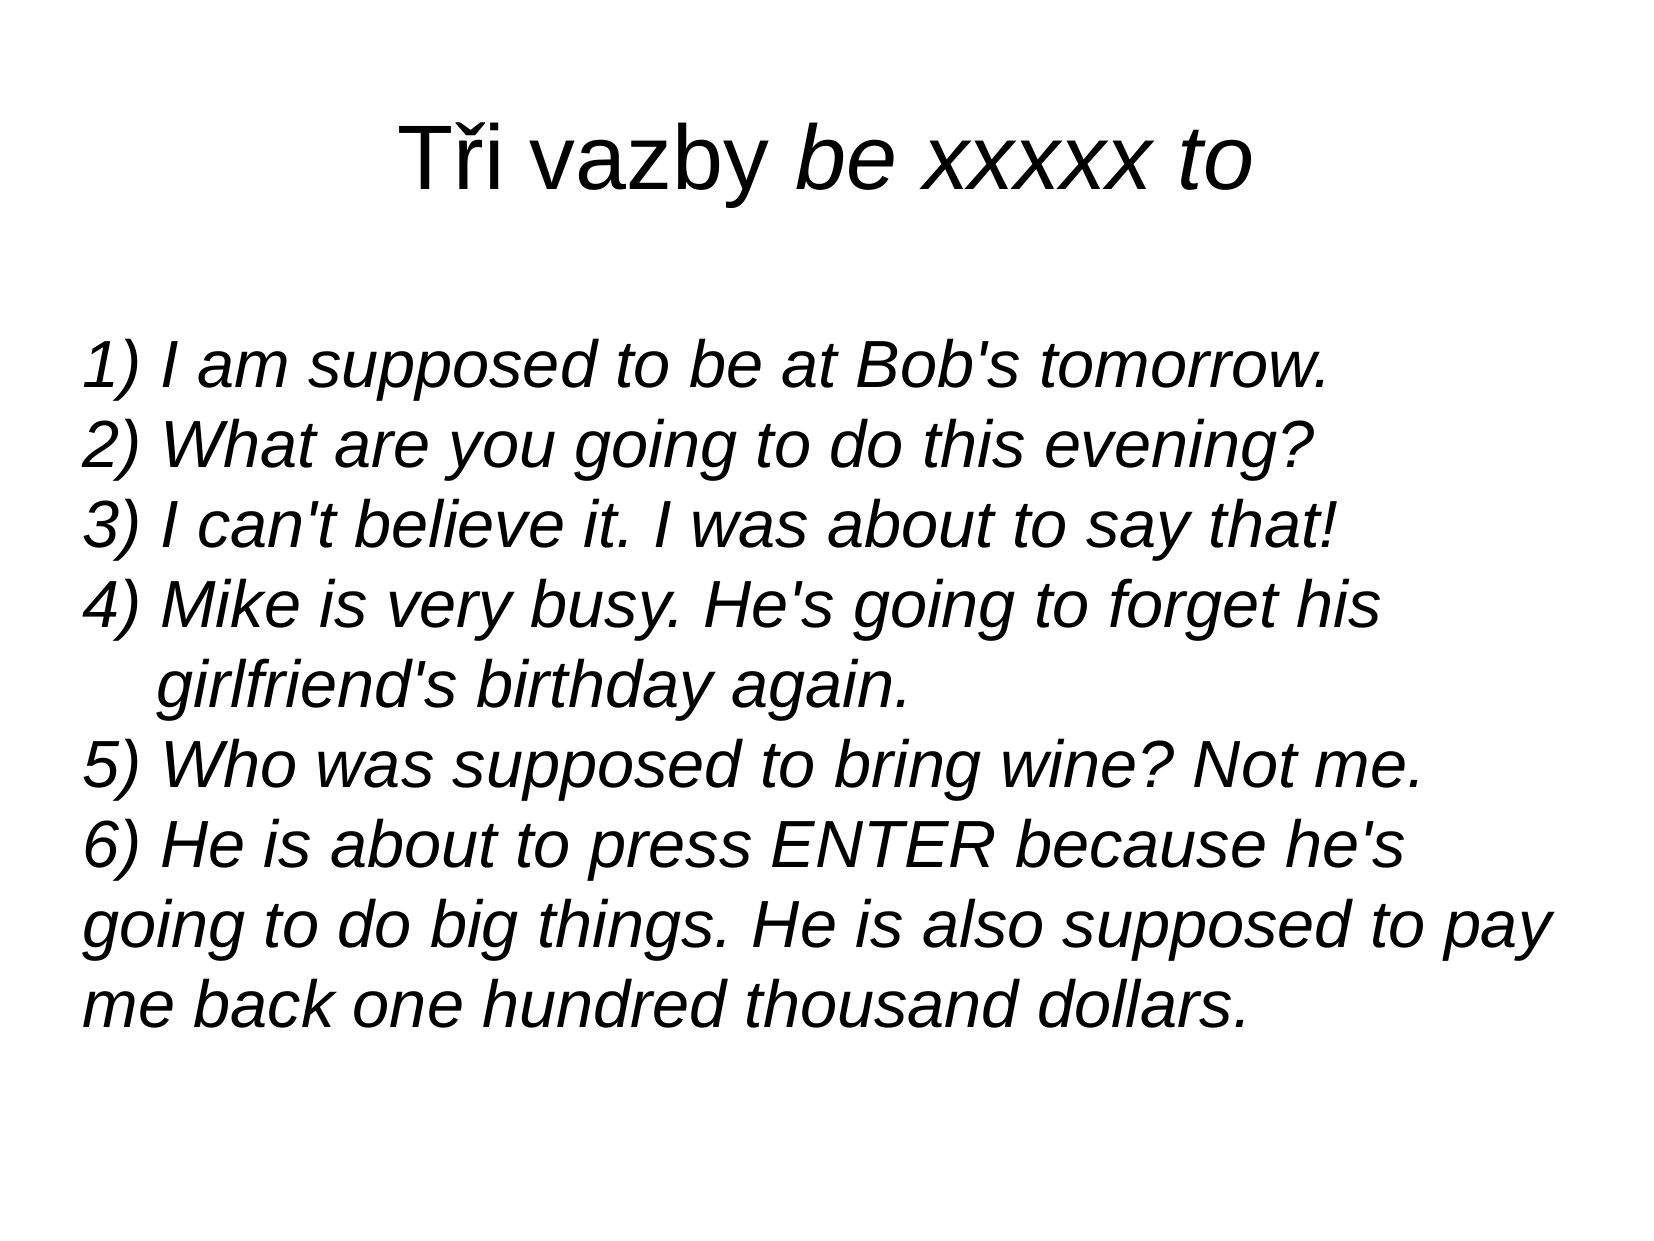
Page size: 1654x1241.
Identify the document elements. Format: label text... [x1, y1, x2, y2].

text_box Tři vazby be xxxxx to [83, 49, 1570, 256]
text_box 1) I am supposed to be at Bob's tomorrow. 2) What are you going to do this evening? 3) I can't believe it. I was about to say that! 4) Mike is very busy. He's going to forget his girlfriend's birthday again. 5) Who was supposed to bring wine? Not me. 6) He is about to press ENTER because he's going to do big things. He is also supposed to pay me back one hundred thousand dollars. [83, 276, 1570, 1023]
